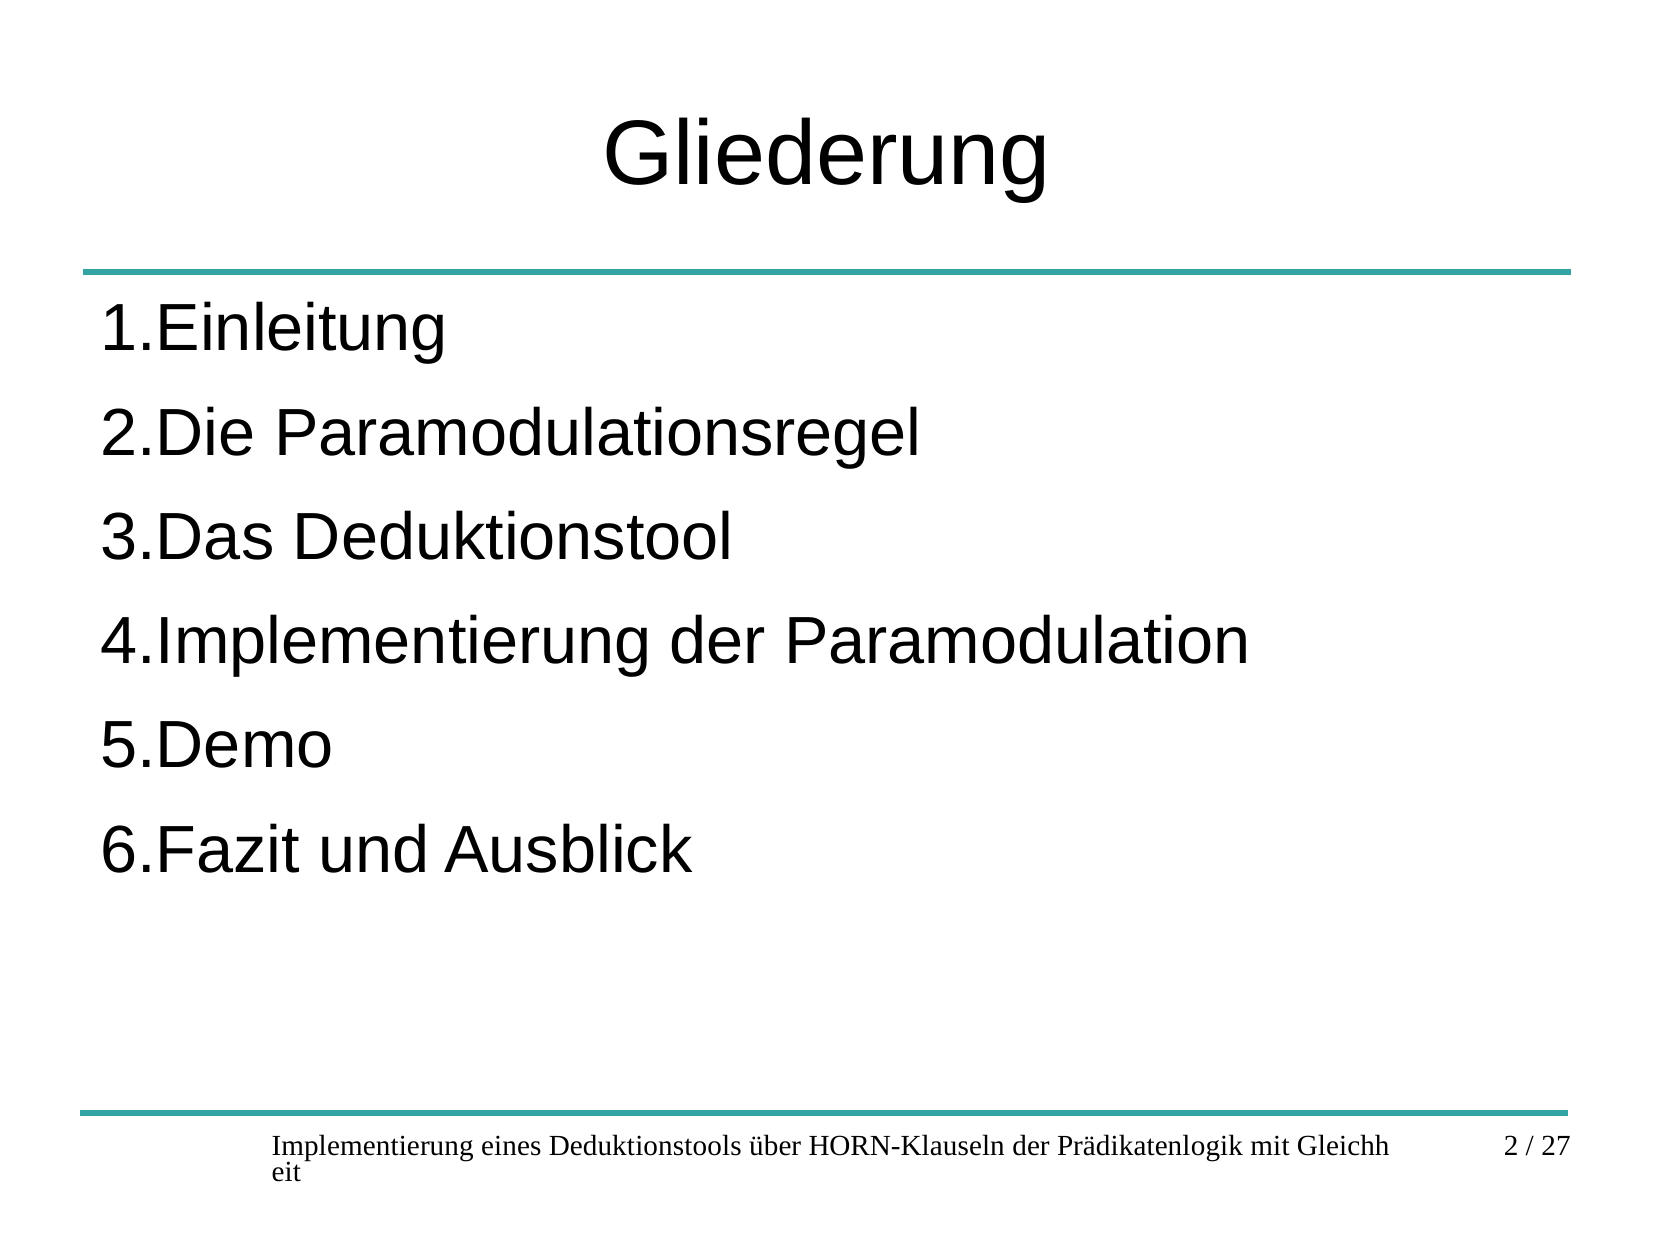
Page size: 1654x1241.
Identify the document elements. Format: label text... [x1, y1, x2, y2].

list Einleitung Die Paramodulationsregel Das Deduktionstool Implementierung der Paramodulation Demo Fazit und Ausblick [82, 290, 1538, 1099]
title Gliederung [82, 49, 1571, 257]
